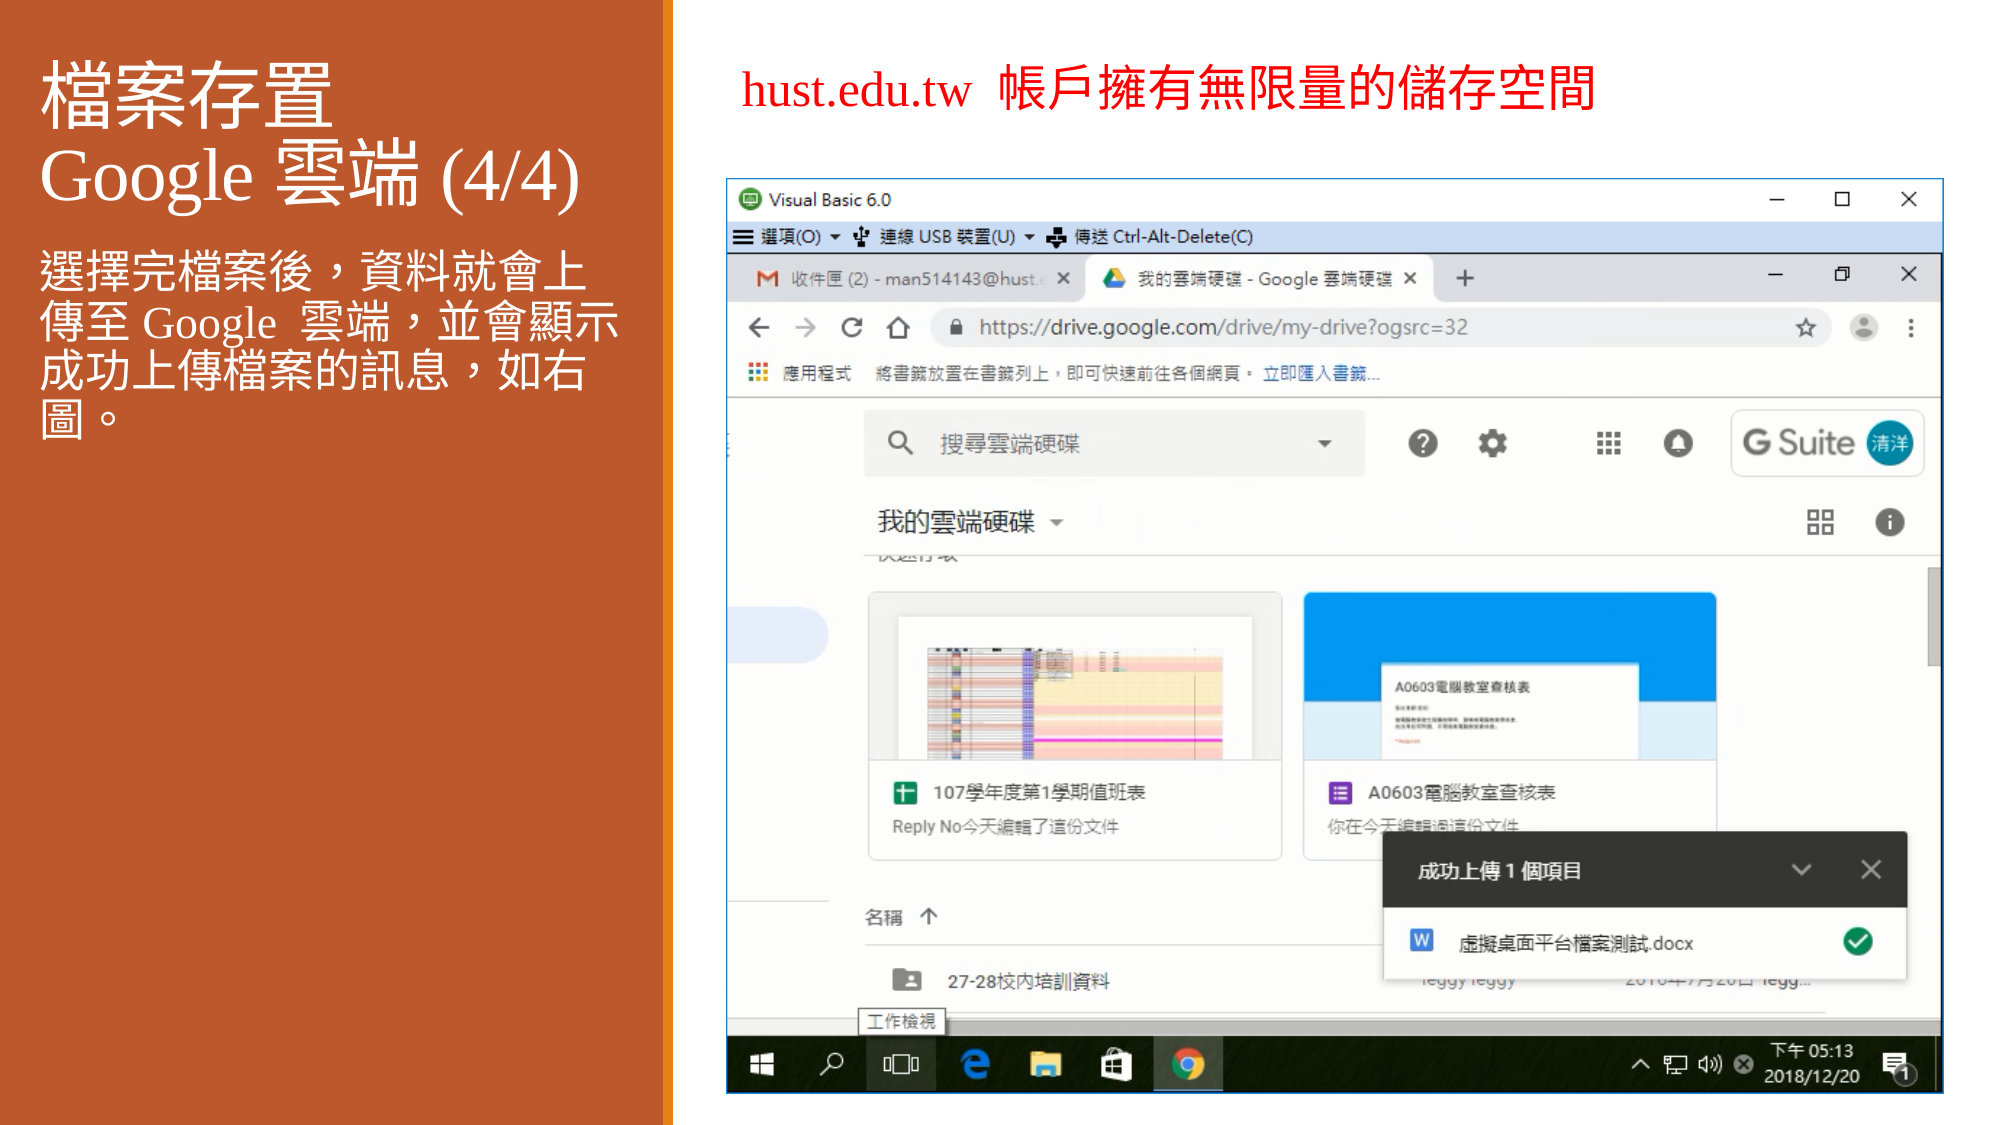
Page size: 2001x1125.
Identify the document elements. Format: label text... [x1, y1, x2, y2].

picture [726, 178, 1944, 1094]
title 檔案存置 Google雲端(4/4) [24, 42, 652, 223]
text_box hust.edu.tw 帳戶擁有無限量的儲存空間 [726, 49, 1609, 125]
list 選擇完檔案後，資料就會上傳至Google 雲端，並會顯示成功上傳檔案的訊息，如右圖。 [24, 241, 638, 1094]
